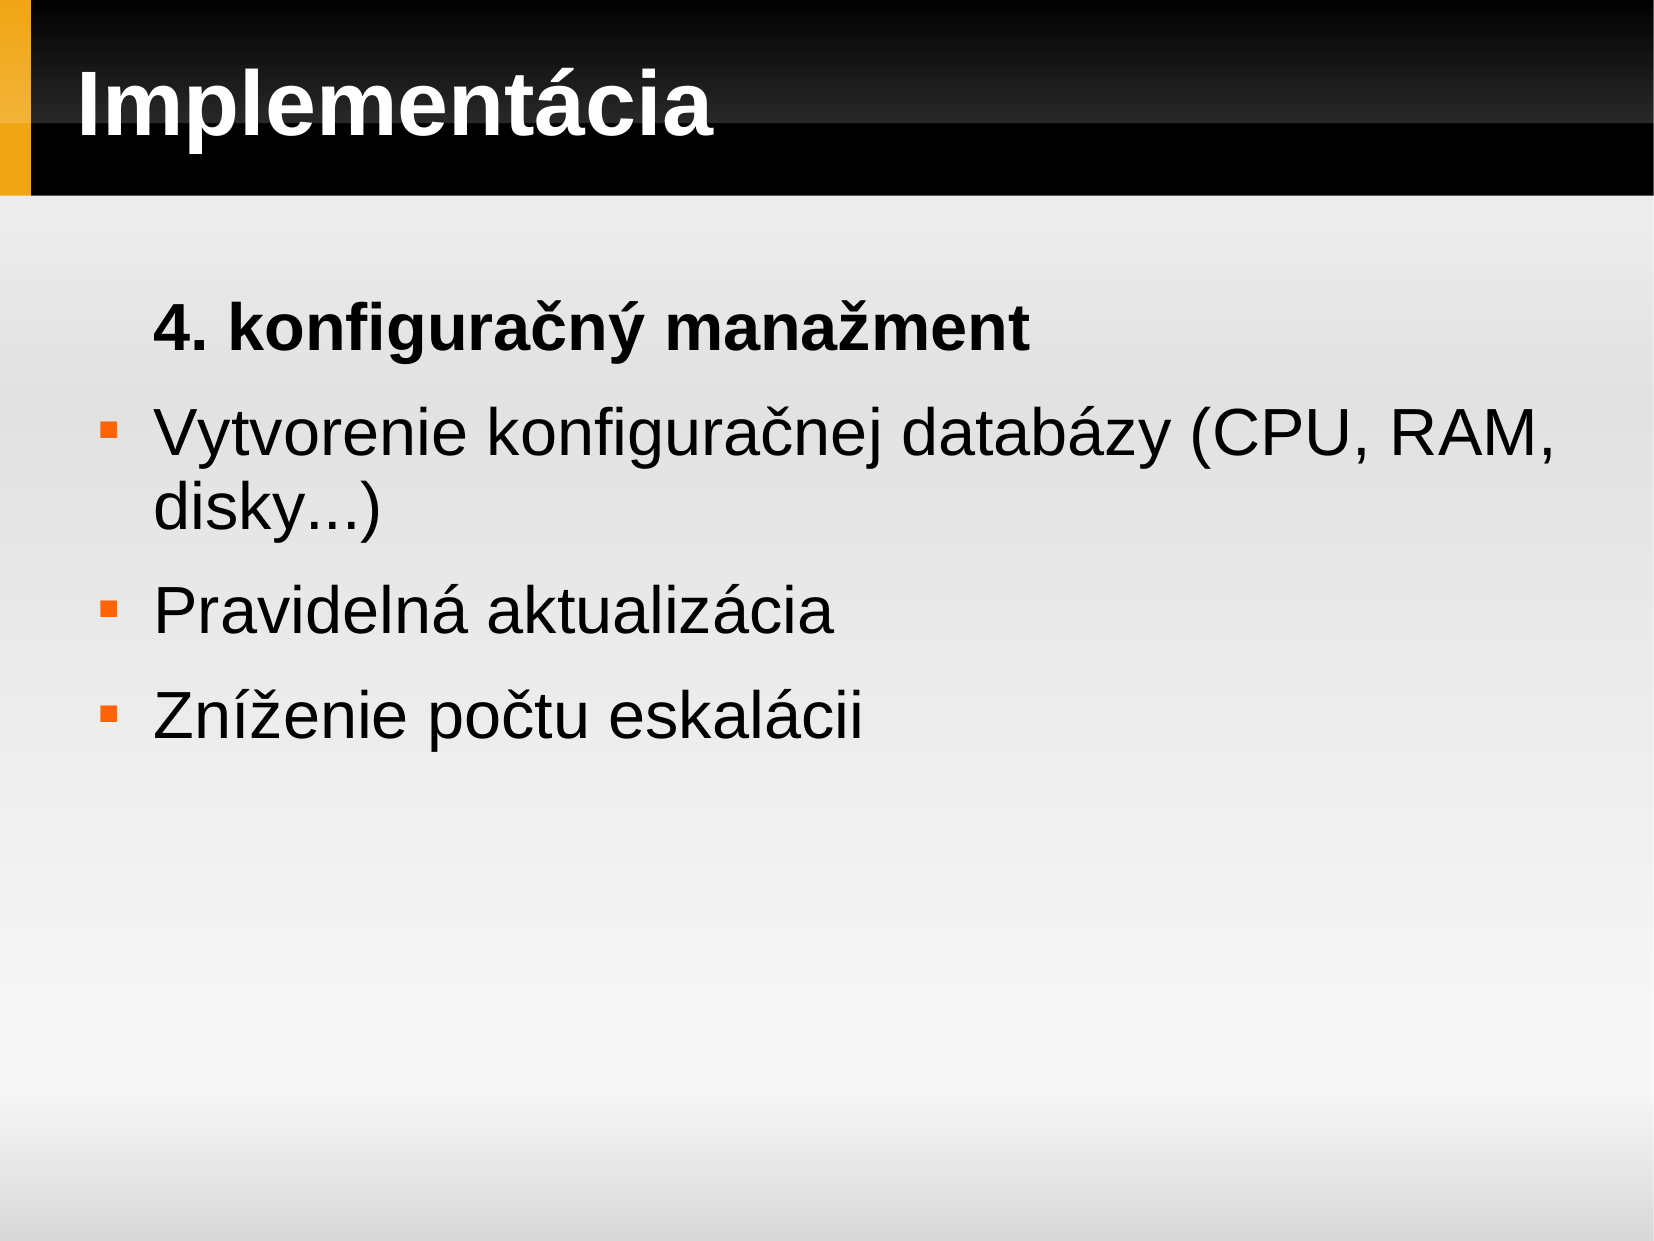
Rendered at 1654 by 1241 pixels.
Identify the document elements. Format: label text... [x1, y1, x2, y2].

picture [0, 0, 1654, 1241]
title Implementácia [76, 7, 1565, 200]
list 4. konfiguračný manažment Vytvorenie konfiguračnej databázy (CPU, RAM, disky...) Pravidelná aktualizácia Zníženie počtu eskalácii [82, 290, 1571, 1094]
